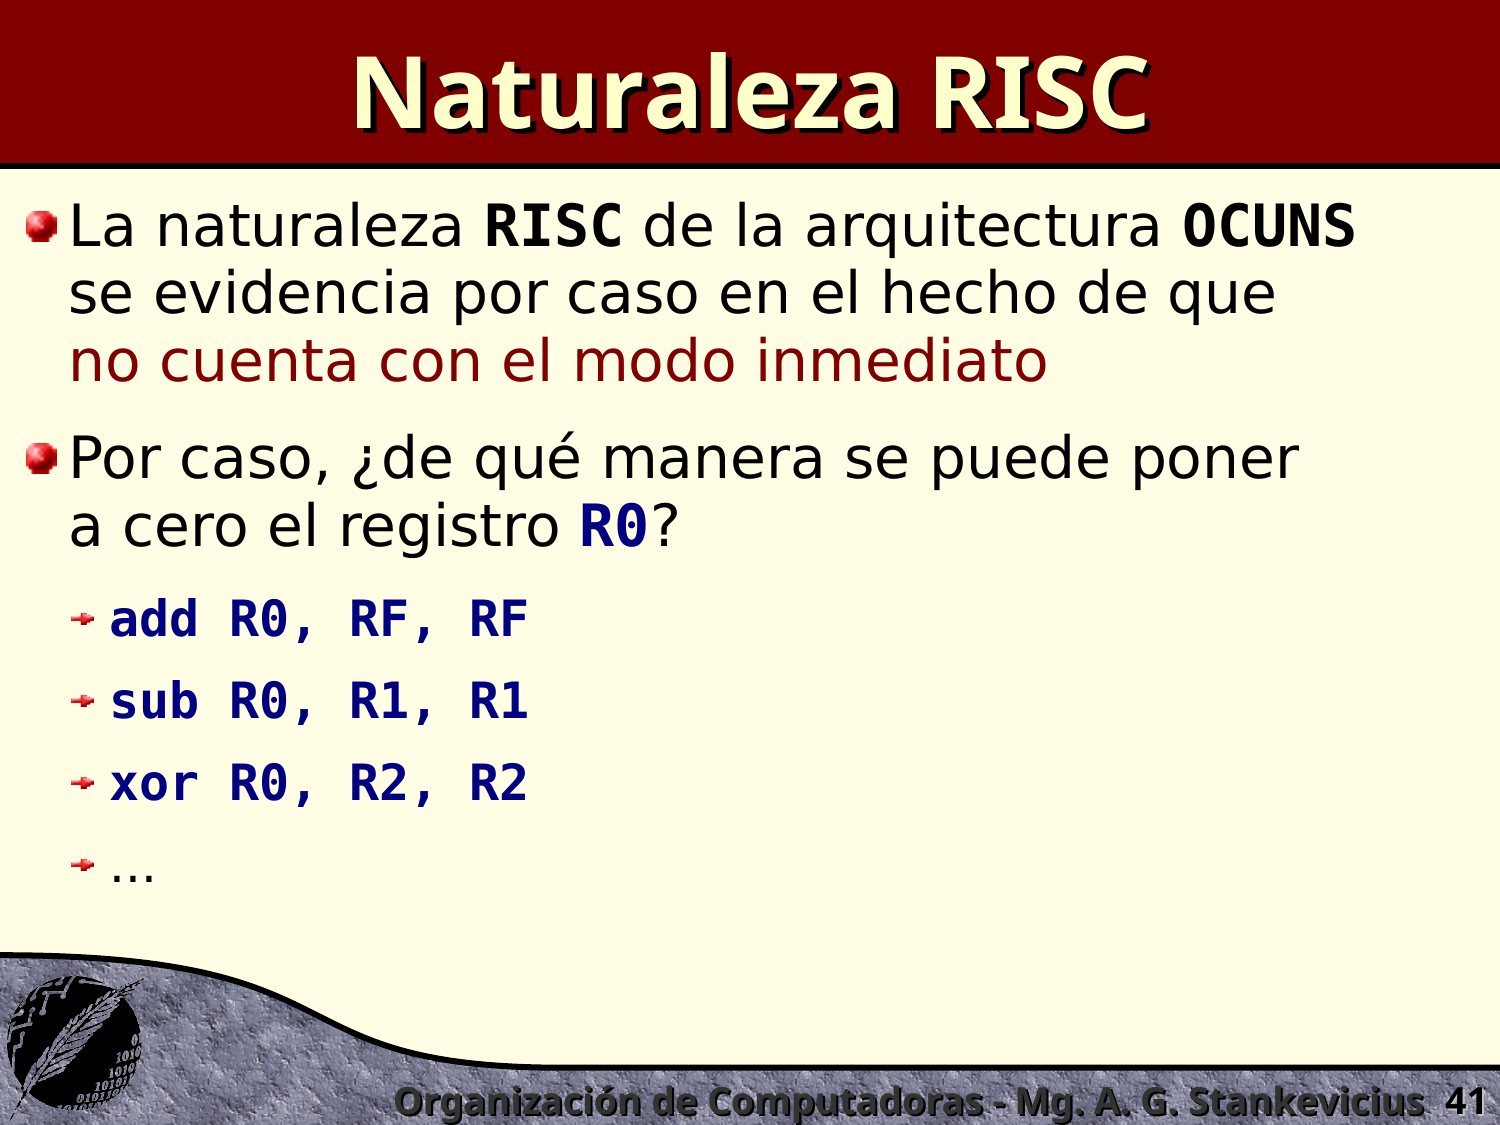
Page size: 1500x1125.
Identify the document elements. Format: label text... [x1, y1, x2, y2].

picture [0, 959, 1500, 1125]
picture [802, 1100, 806, 1110]
title Naturaleza RISC [15, 5, 1485, 160]
picture [448, 1100, 455, 1110]
list La naturaleza RISC de la arquitectura OCUNS se evidencia por caso en el hecho de que no cuenta con el modo inmediato Por caso, ¿de qué manera se puede poner a cero el registro R0? add R0, RF, RF sub R0, R1, R1 xor R0, R2, R2 ... [11, 192, 1486, 935]
picture [1058, 1100, 1065, 1110]
